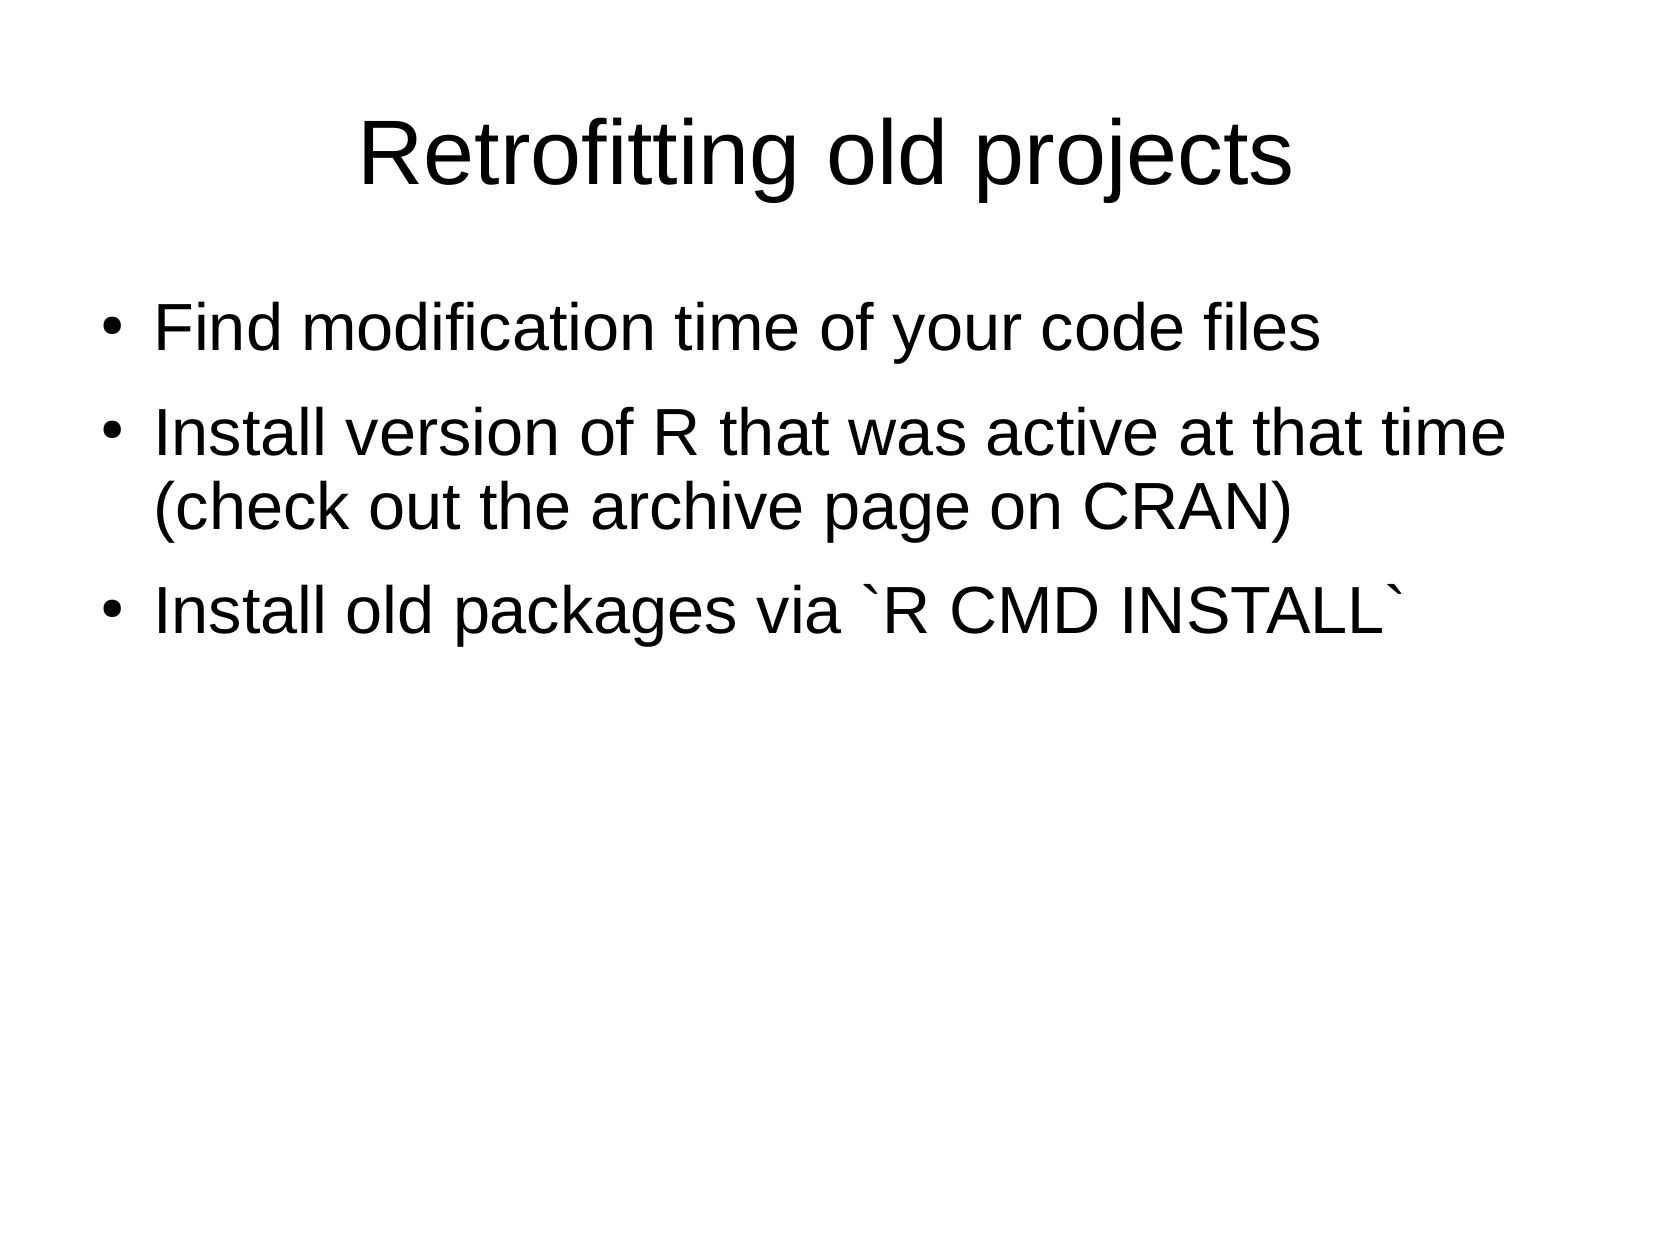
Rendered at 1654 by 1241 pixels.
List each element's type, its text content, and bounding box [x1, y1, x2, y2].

title Retrofitting old projects [82, 49, 1571, 257]
list Find modification time of your code files Install version of R that was active at that time (check out the archive page on CRAN) Install old packages via `R CMD INSTALL` [82, 290, 1538, 1010]
